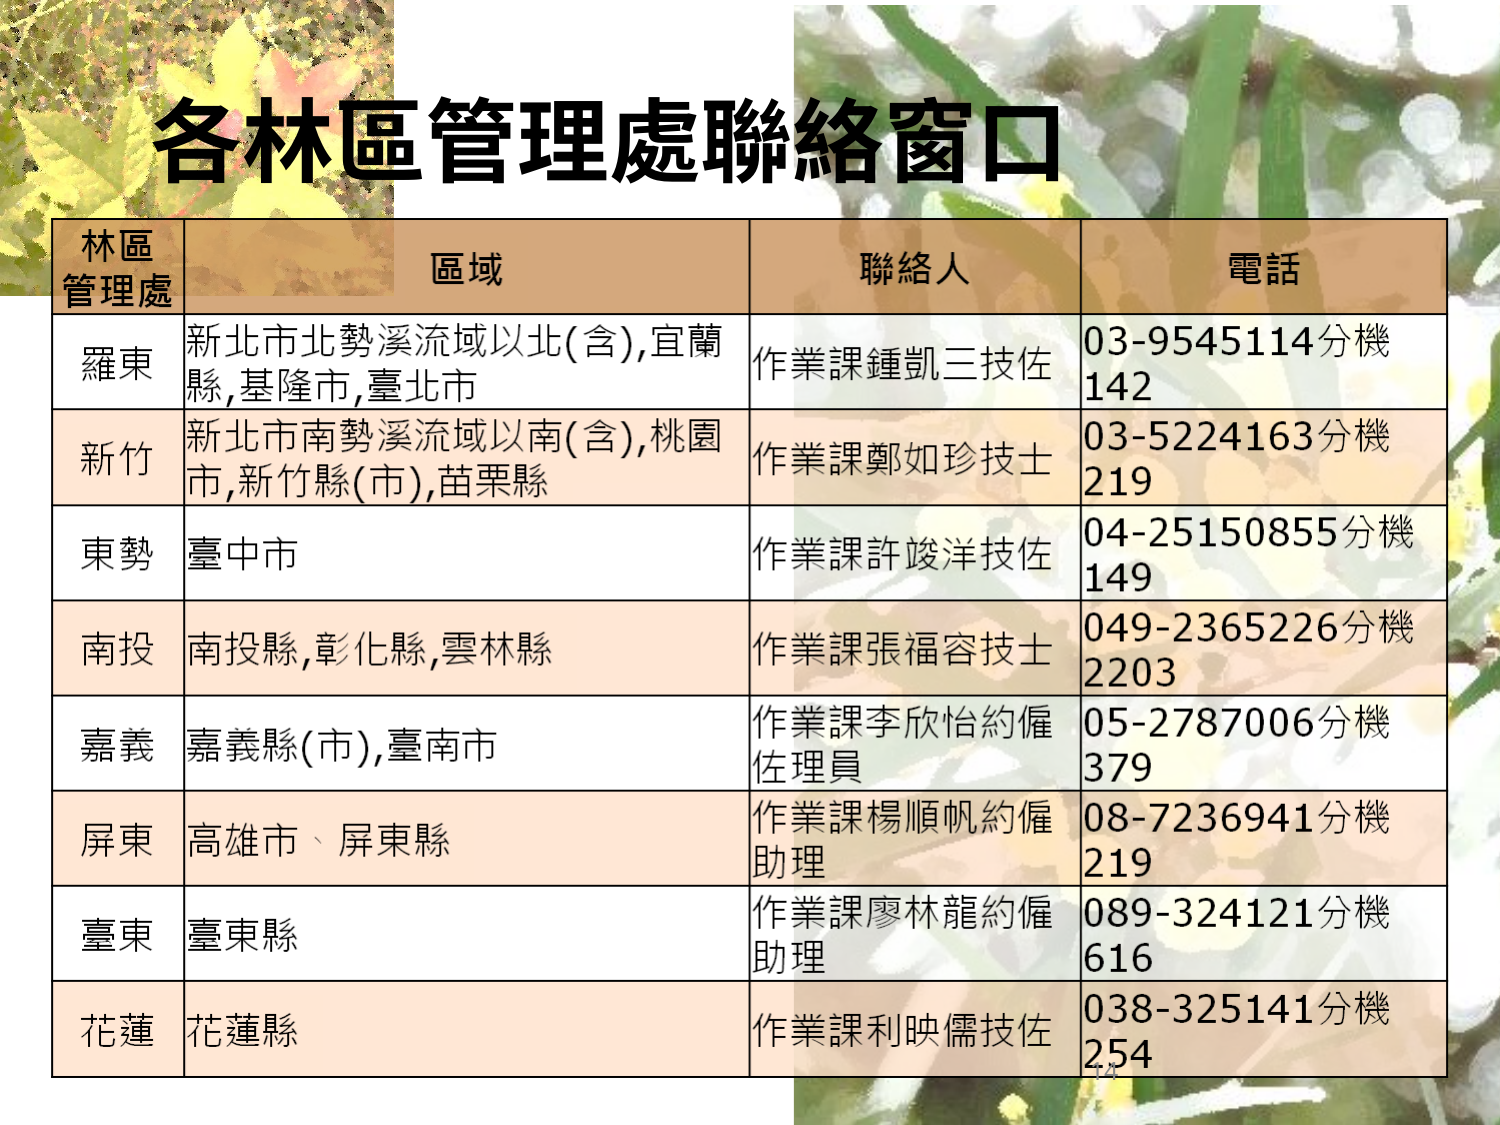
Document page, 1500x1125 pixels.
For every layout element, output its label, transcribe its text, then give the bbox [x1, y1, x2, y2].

title 各林區管理處聯絡窗口 [135, 45, 1426, 204]
picture [37, 204, 1462, 1091]
text_box 14 [1074, 1042, 1426, 1103]
